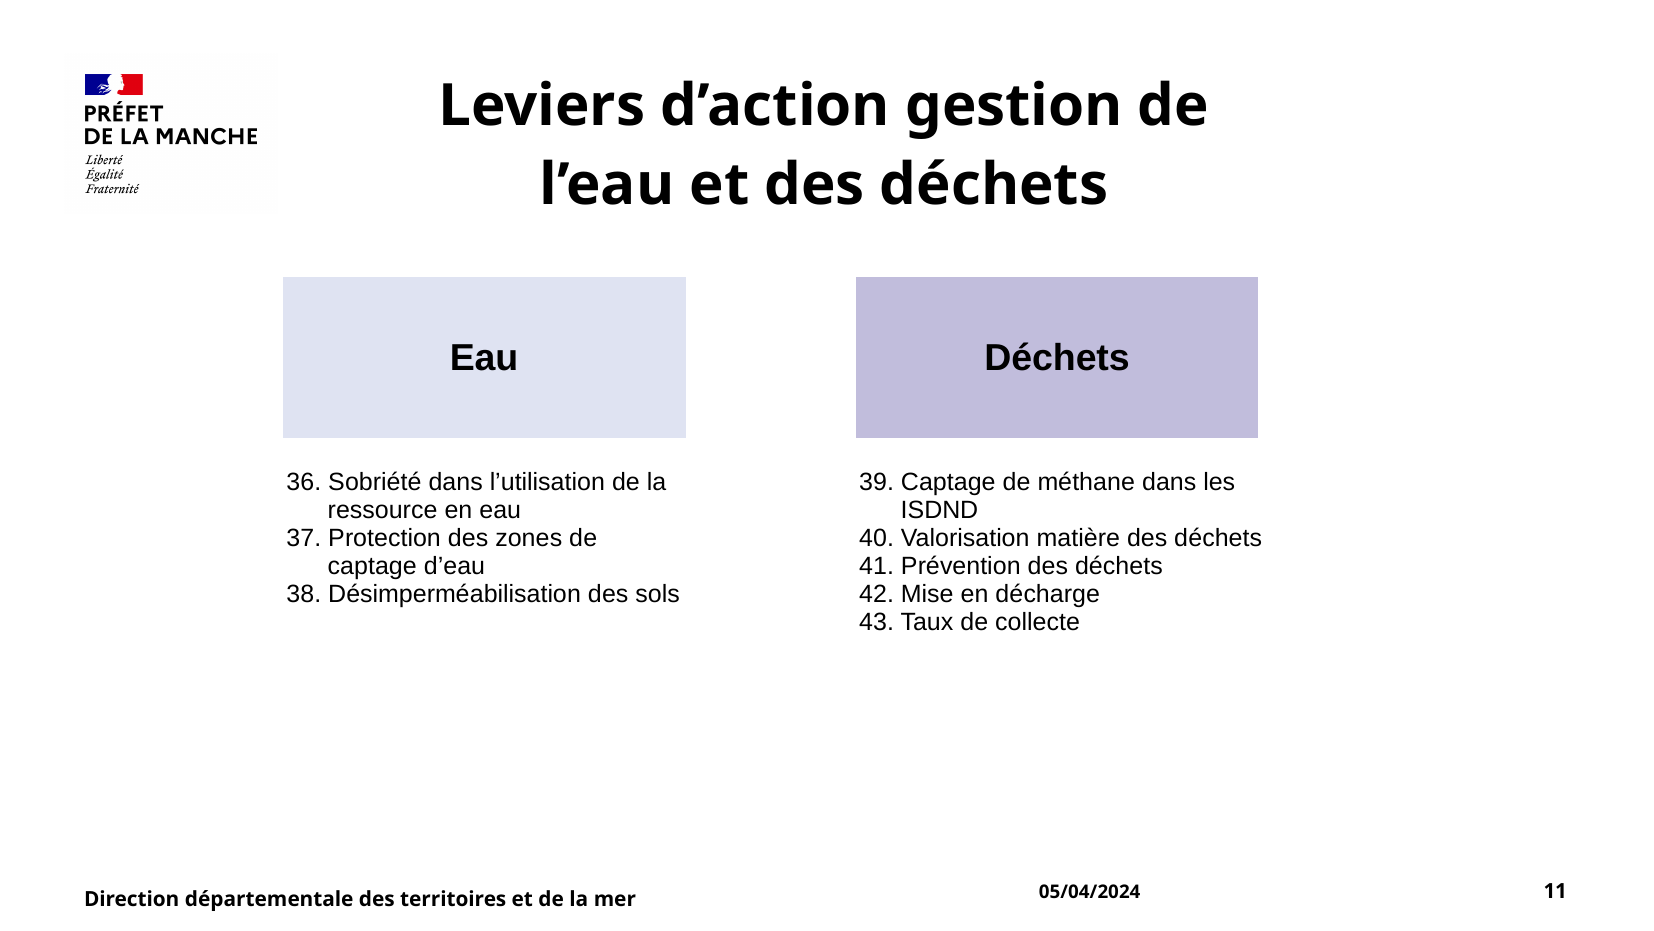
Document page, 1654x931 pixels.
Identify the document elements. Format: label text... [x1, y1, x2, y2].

text_box Eau [283, 277, 686, 438]
text_box 36. Sobriété dans l’utilisation de la ressource en eau 37. Protection des zones de captage d’eau 38. Désimperméabilisation des sols [271, 460, 697, 728]
text_box Déchets [856, 277, 1258, 438]
picture [64, 53, 278, 214]
title Leviers d’action gestion de l’eau et des déchets [79, 64, 1568, 221]
text_box 39. Captage de méthane dans les ISDND 40. Valorisation matière des déchets 41. Prévention des déchets 42. Mise en décharge 43. Taux de collecte [844, 460, 1294, 728]
